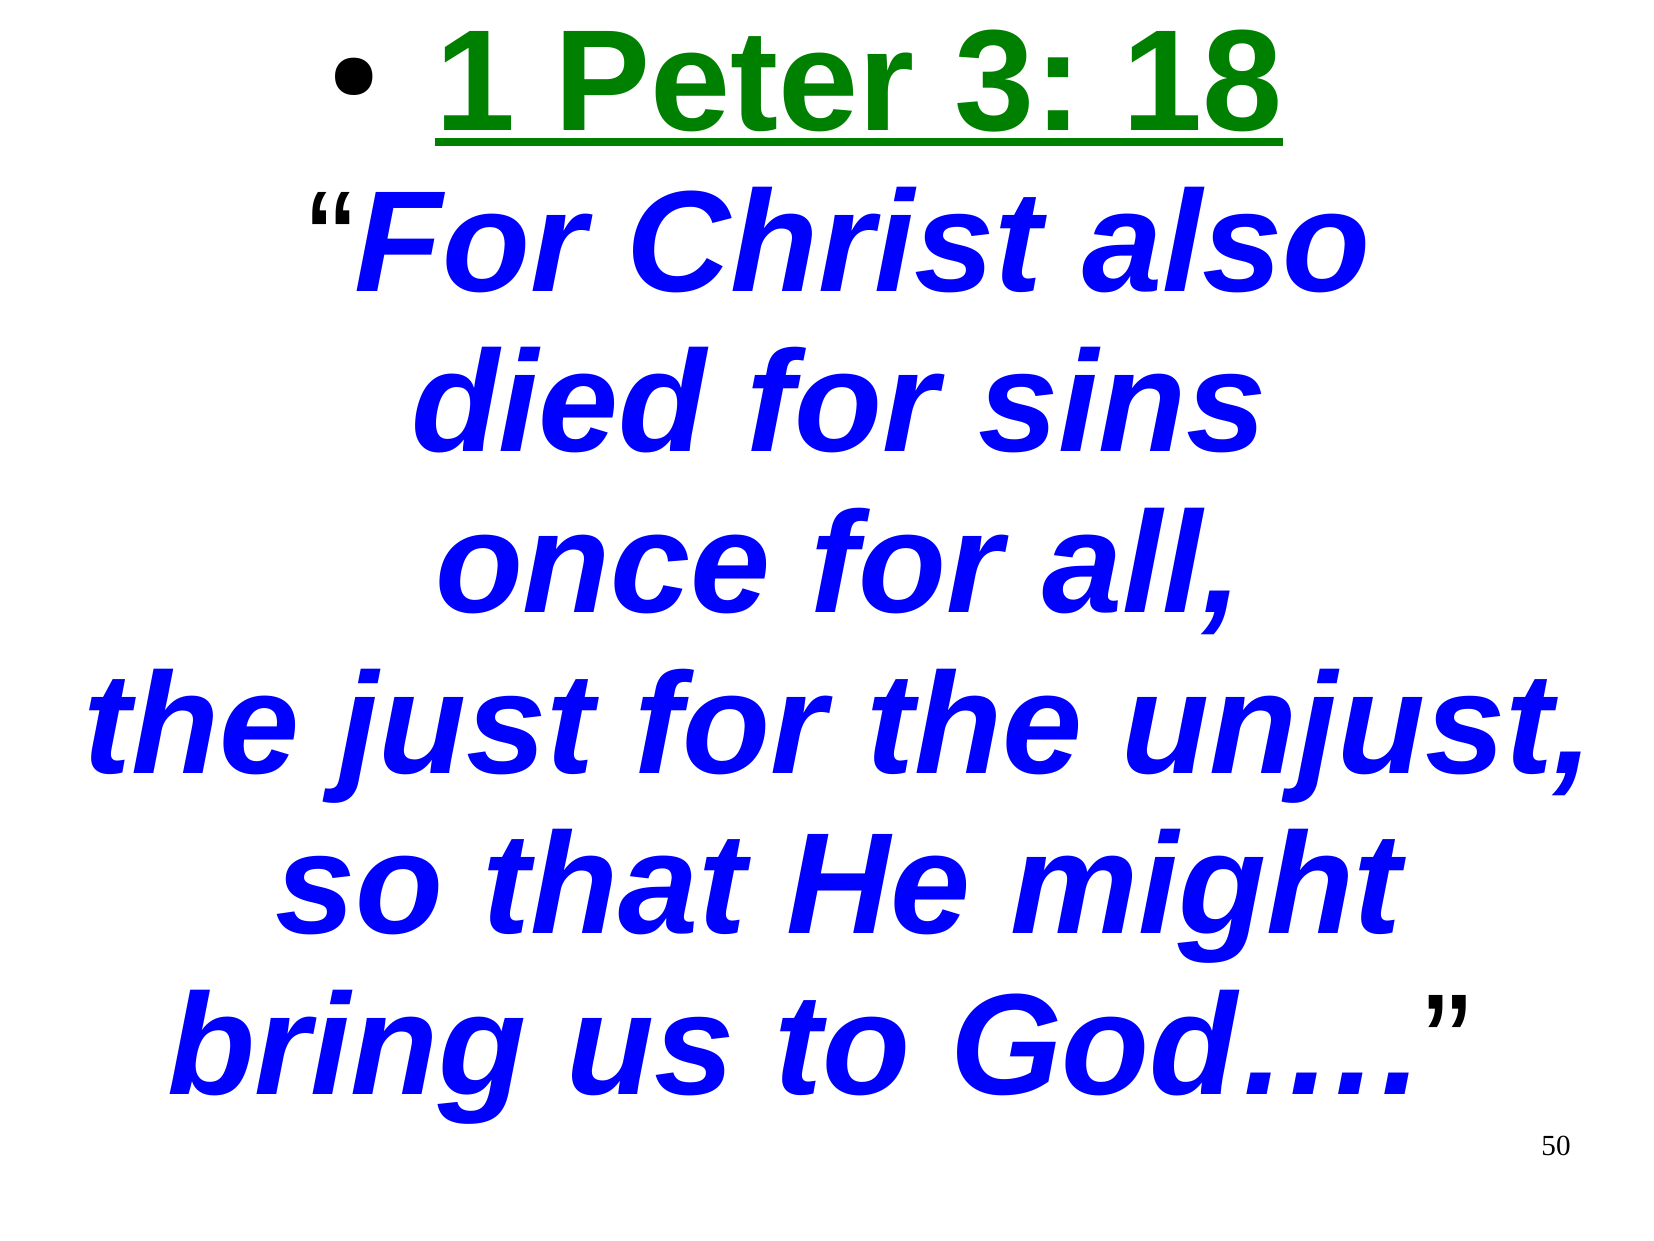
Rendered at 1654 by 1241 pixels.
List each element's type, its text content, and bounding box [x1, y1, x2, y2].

list 1 Peter 3: 18 “For Christ also died for sins once for all, the just for the unjust, so that He might bring us to God….” [0, 0, 1651, 1238]
